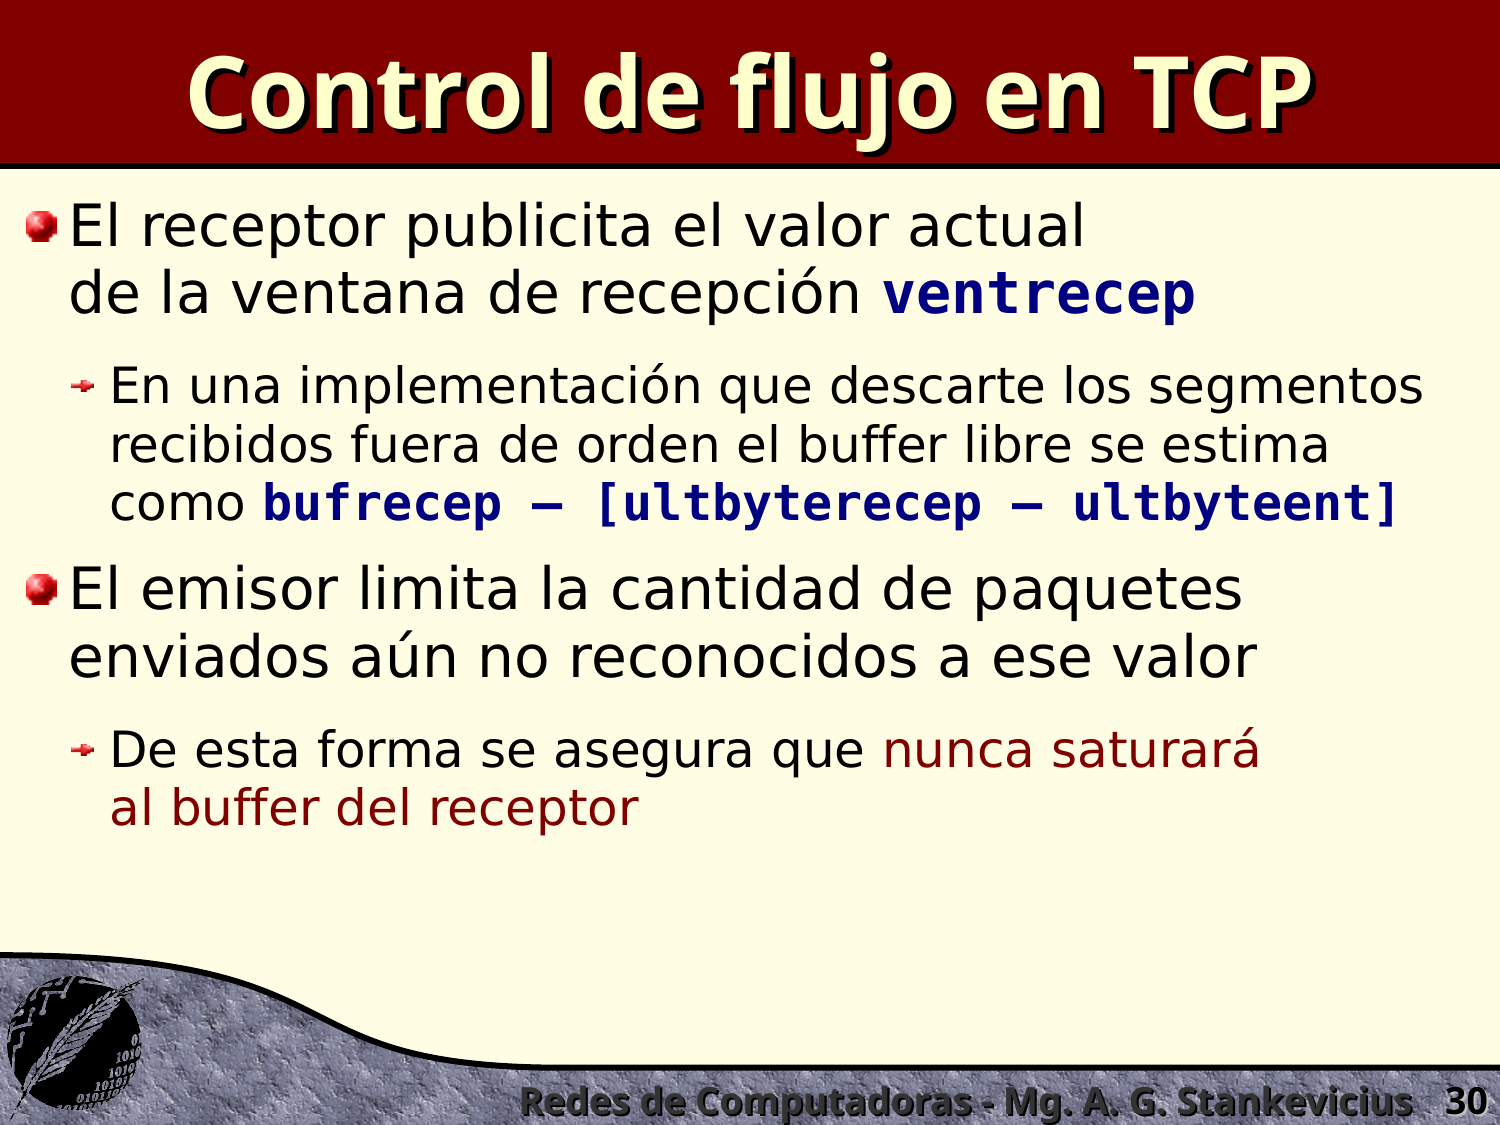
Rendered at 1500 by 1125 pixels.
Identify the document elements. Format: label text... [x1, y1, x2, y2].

picture [790, 1100, 795, 1110]
title Control de flujo en TCP [15, 5, 1485, 160]
picture [0, 959, 1500, 1125]
picture [1047, 1100, 1054, 1110]
list El receptor publicita el valor actual de la ventana de recepción ventrecep En una implementación que descarte los segmentos recibidos fuera de orden el buffer libre se estima como bufrecep – [ultbyterecep – ultbyteent] El emisor limita la cantidad de paquetes enviados aún no reconocidos a ese valor De esta forma se asegura que nunca saturará al buffer del receptor [11, 192, 1486, 921]
